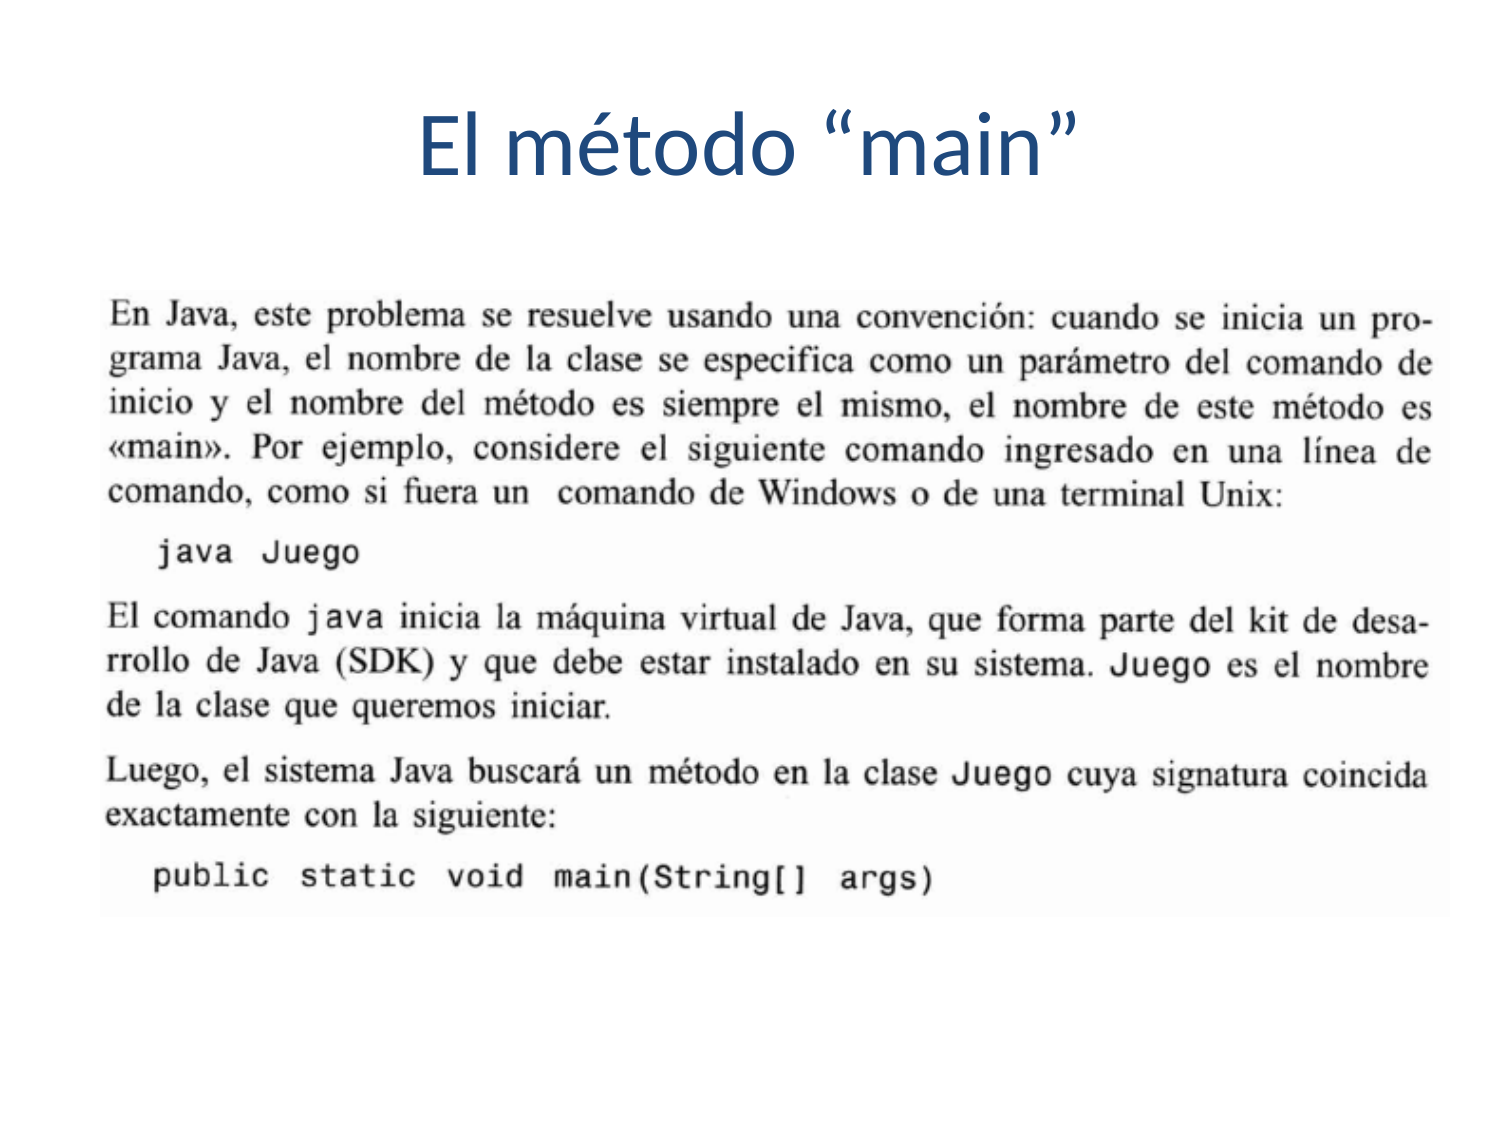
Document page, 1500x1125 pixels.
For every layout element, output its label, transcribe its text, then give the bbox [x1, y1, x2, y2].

title El método “main” [75, 45, 1426, 233]
picture [100, 290, 1450, 917]
